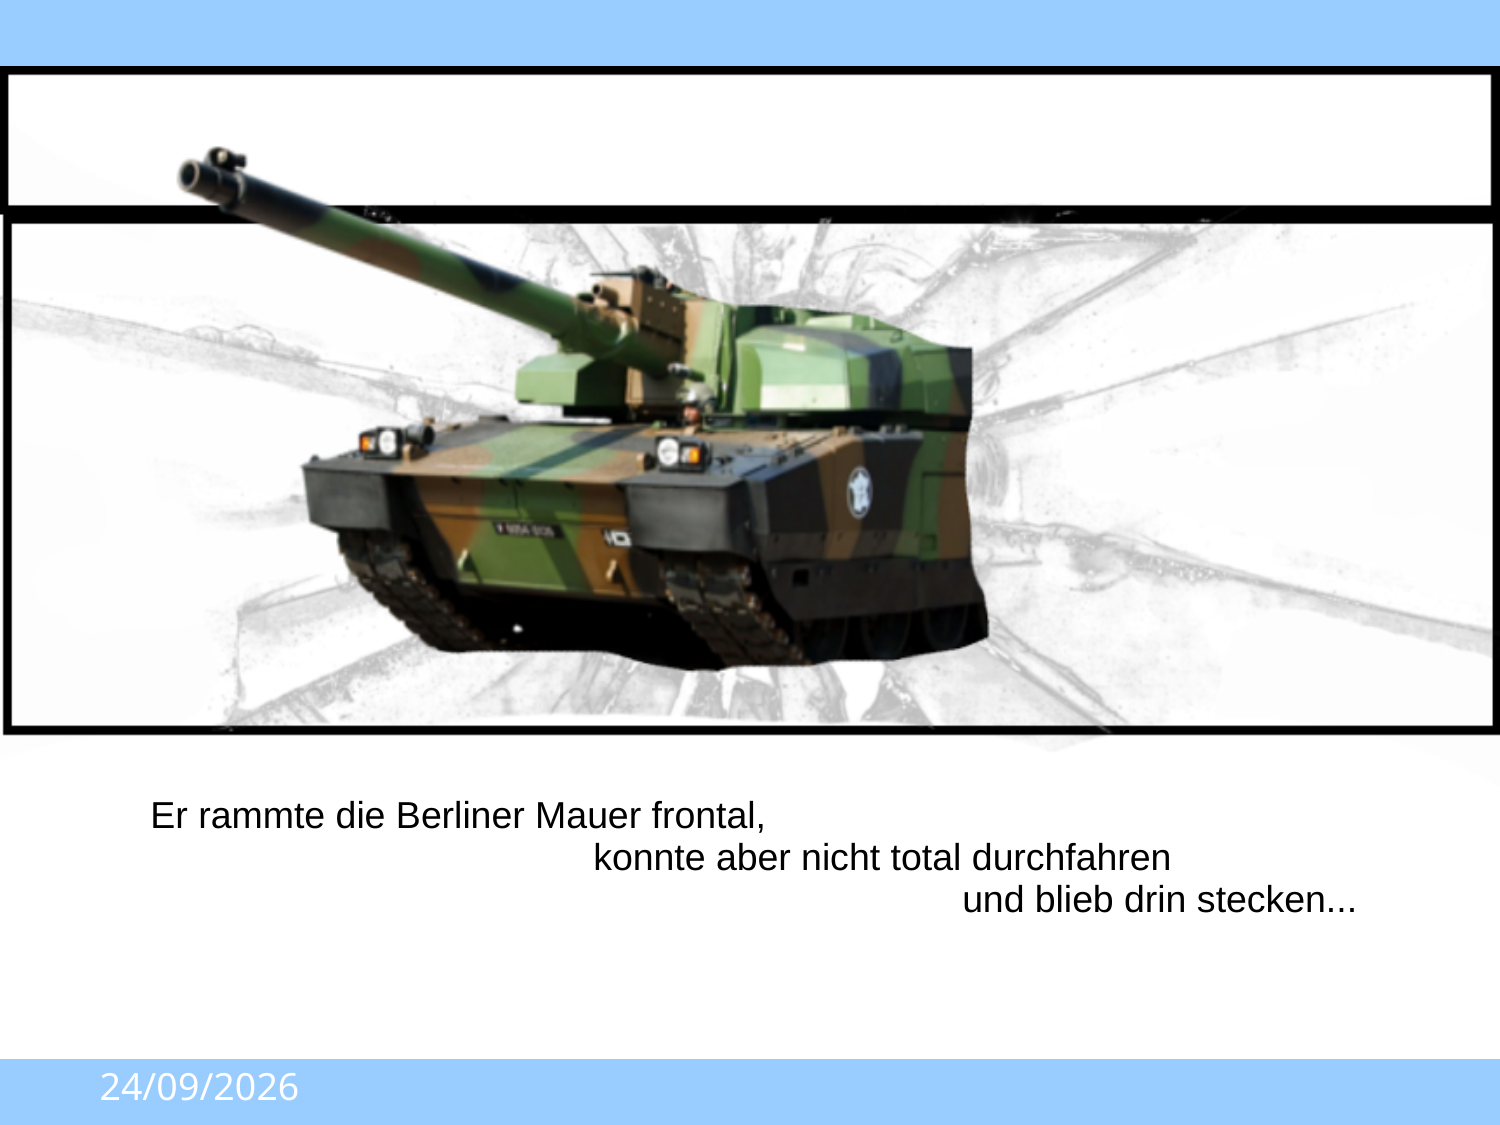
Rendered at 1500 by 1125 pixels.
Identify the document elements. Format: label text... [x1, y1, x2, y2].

picture [0, 66, 1500, 1059]
text_box Er rammte die Berliner Mauer frontal, konnte aber nicht total durchfahren und blieb drin stecken... [135, 786, 1384, 928]
